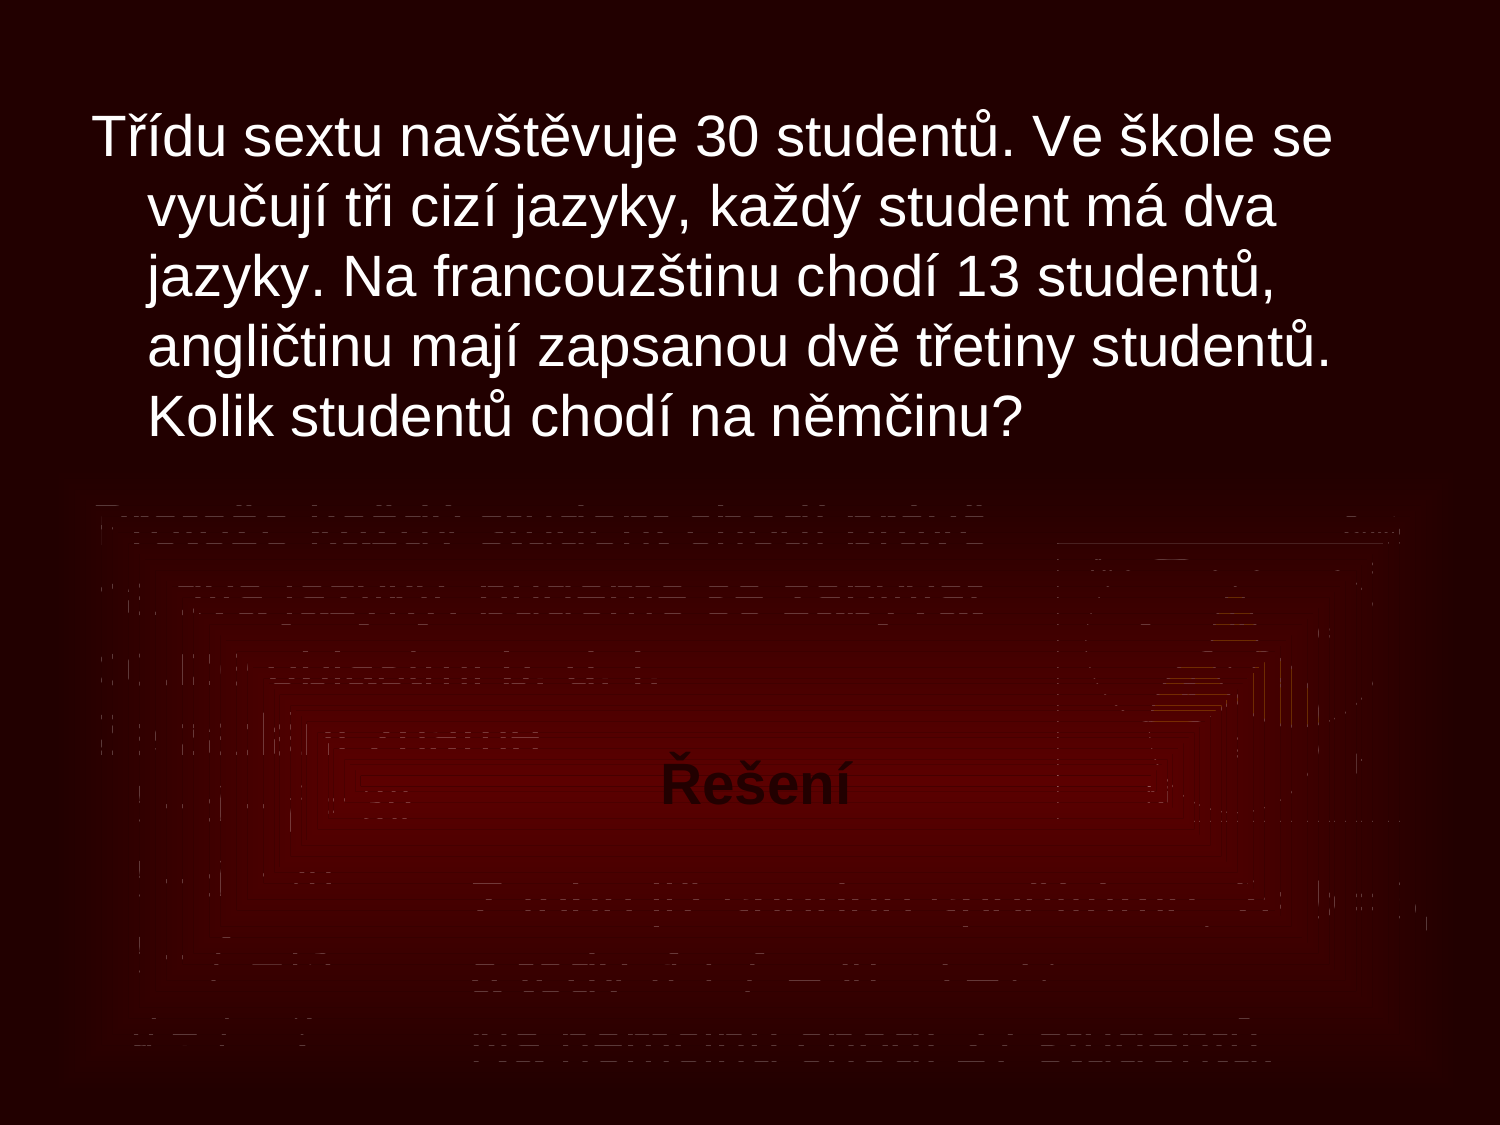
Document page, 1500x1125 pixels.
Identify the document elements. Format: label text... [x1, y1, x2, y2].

text_box Řešení [53, 467, 1459, 1094]
text_box Z toho již snadno spočítáme, že , a tedy Na němčinu chodí 27 studentů. [454, 857, 1483, 1125]
list Třídu sextu navštěvuje 30 studentů. Ve škole se vyučují tři cizí jazyky, každý student má dva jazyky. Na francouzštinu chodí 13 studentů, angličtinu mají zapsanou dvě třetiny studentů. Kolik studentů chodí na němčinu? [76, 90, 1427, 467]
